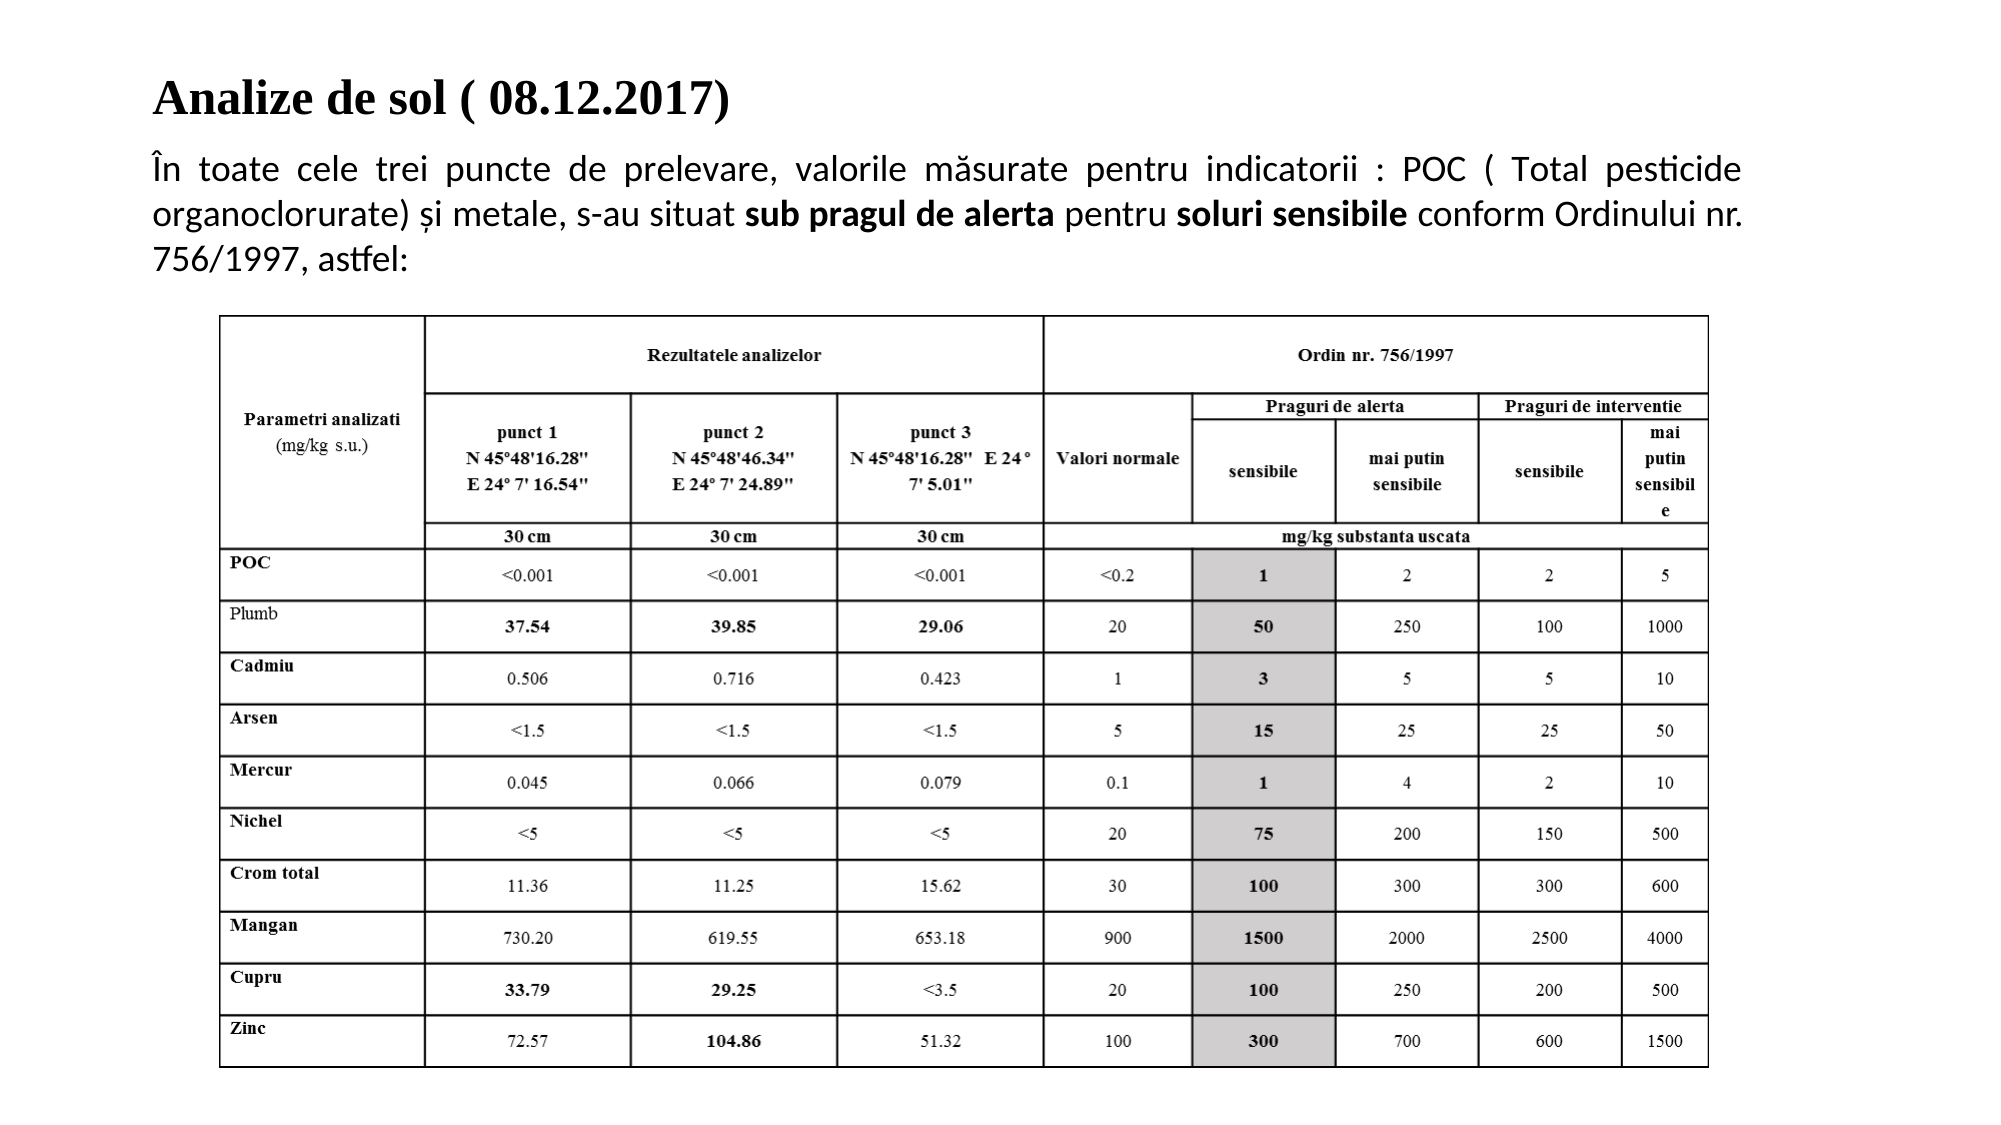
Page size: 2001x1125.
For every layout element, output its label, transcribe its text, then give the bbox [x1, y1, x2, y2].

picture [219, 316, 1709, 1069]
title Analize de sol ( 08.12.2017) [137, 59, 1863, 137]
text_box În toate cele trei puncte de prelevare, valorile măsurate pentru indicatorii : POC ( Total pesticide organoclorurate) și metale, s-au situat sub pragul de alerta pentru soluri sensibile conform Ordinului nr. 756/1997, astfel: [137, 137, 1863, 287]
